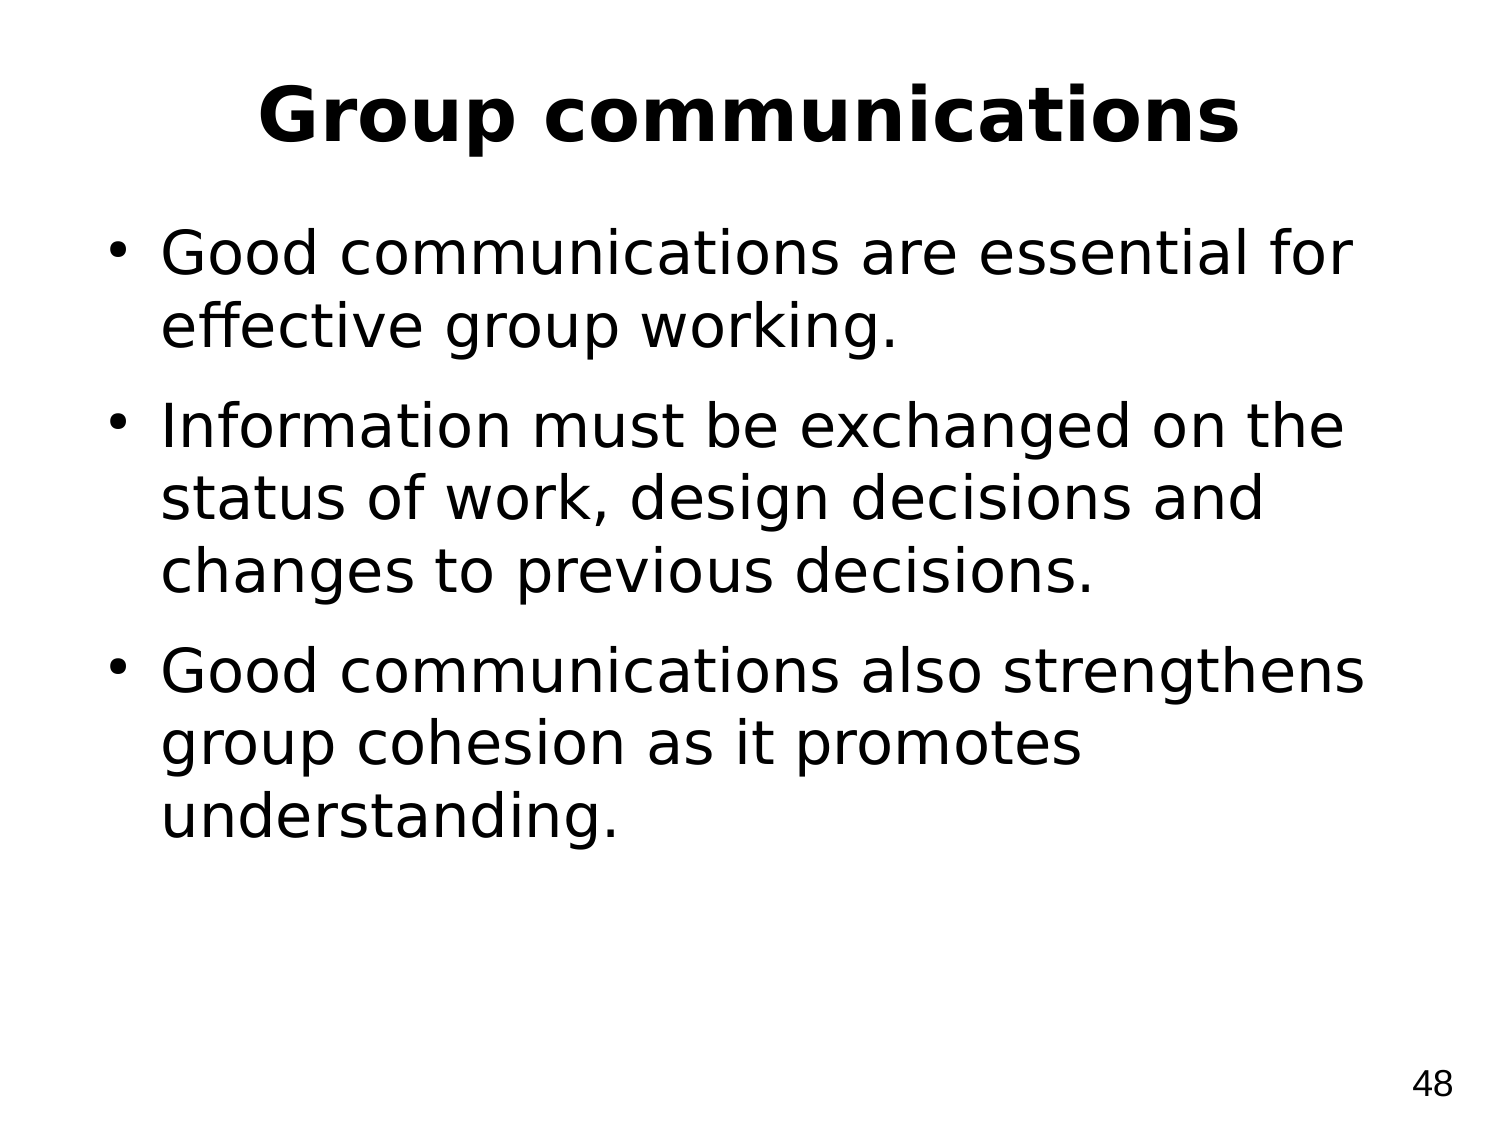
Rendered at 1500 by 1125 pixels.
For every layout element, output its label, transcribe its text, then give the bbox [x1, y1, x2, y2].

list Good communications are essential for effective group working. Information must be exchanged on the status of work, design decisions and changes to previous decisions. Good communications also strengthens group cohesion as it promotes understanding. [75, 206, 1425, 1093]
title Group communications [75, 44, 1425, 177]
